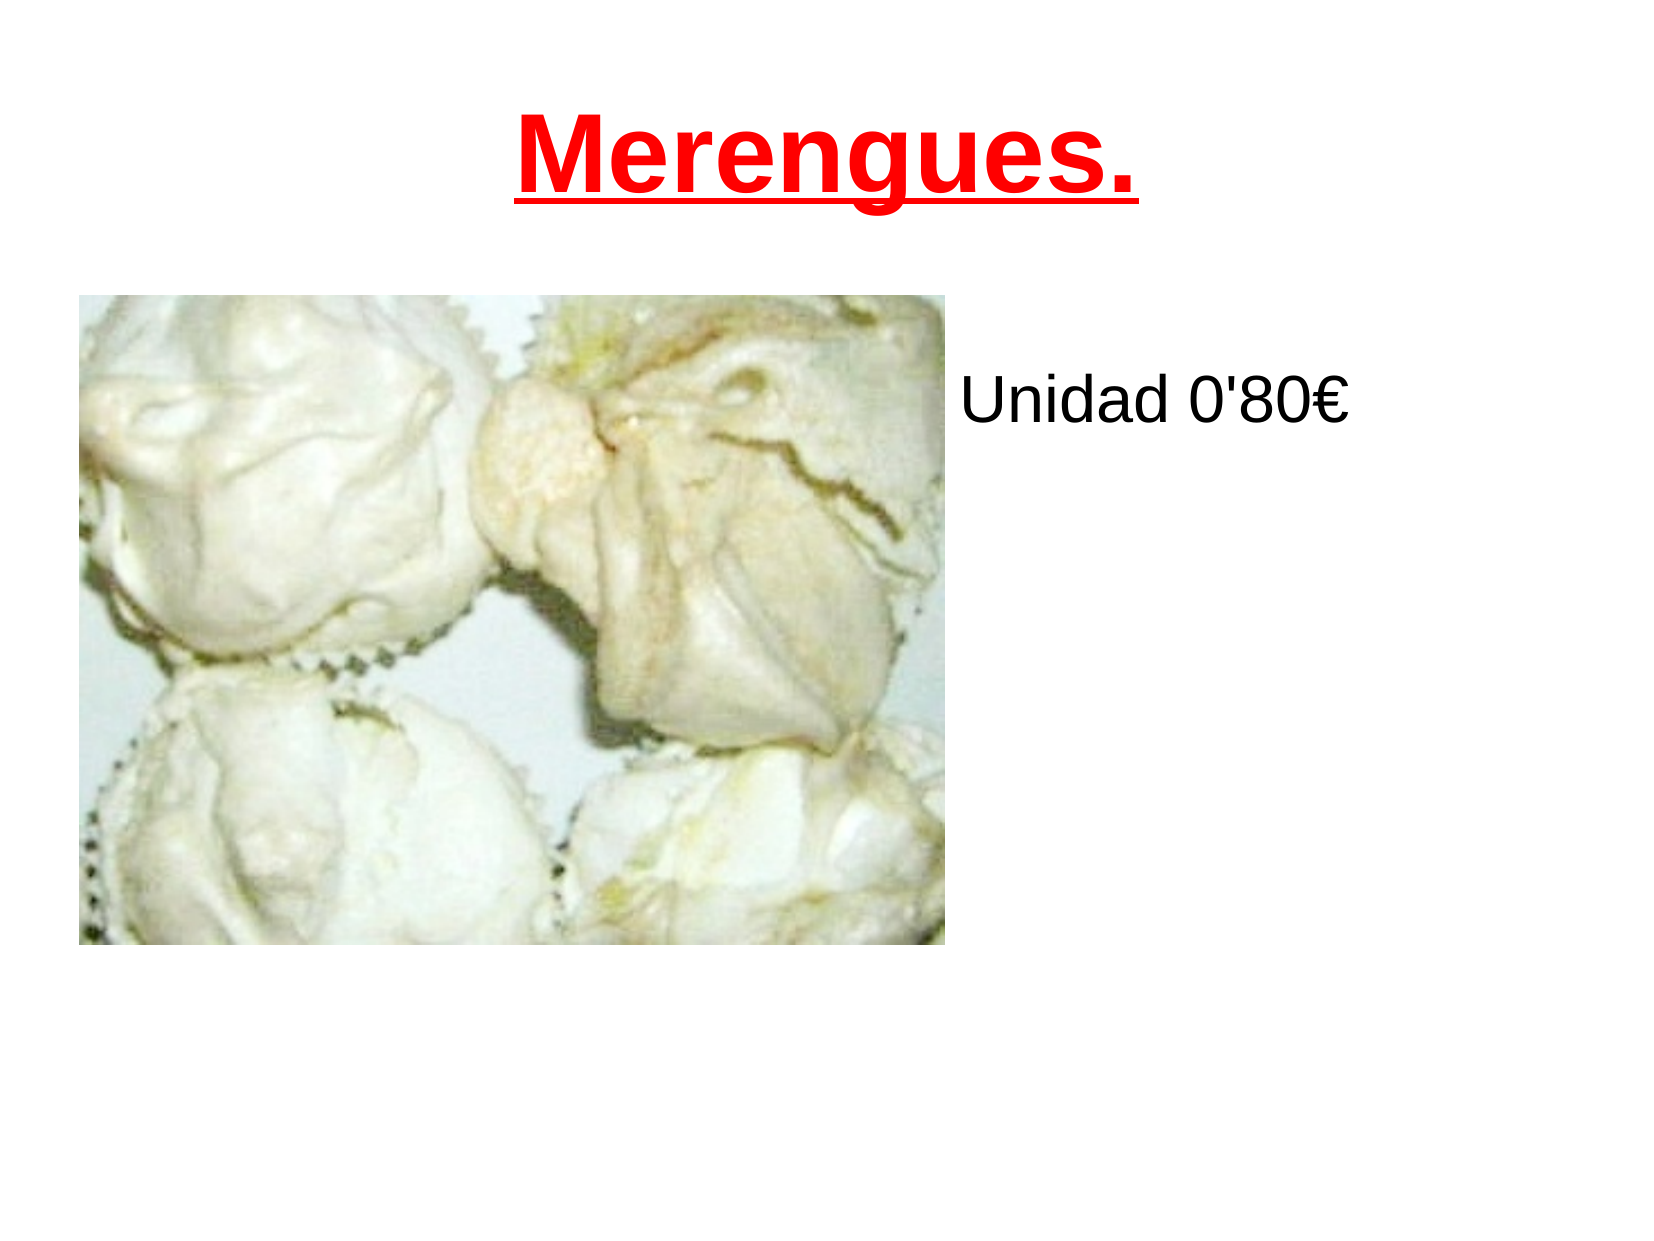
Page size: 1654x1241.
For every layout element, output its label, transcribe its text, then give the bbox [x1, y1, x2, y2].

title Merengues. [82, 56, 1571, 250]
text_box Unidad 0'80€ [945, 354, 1506, 444]
picture [79, 295, 945, 945]
